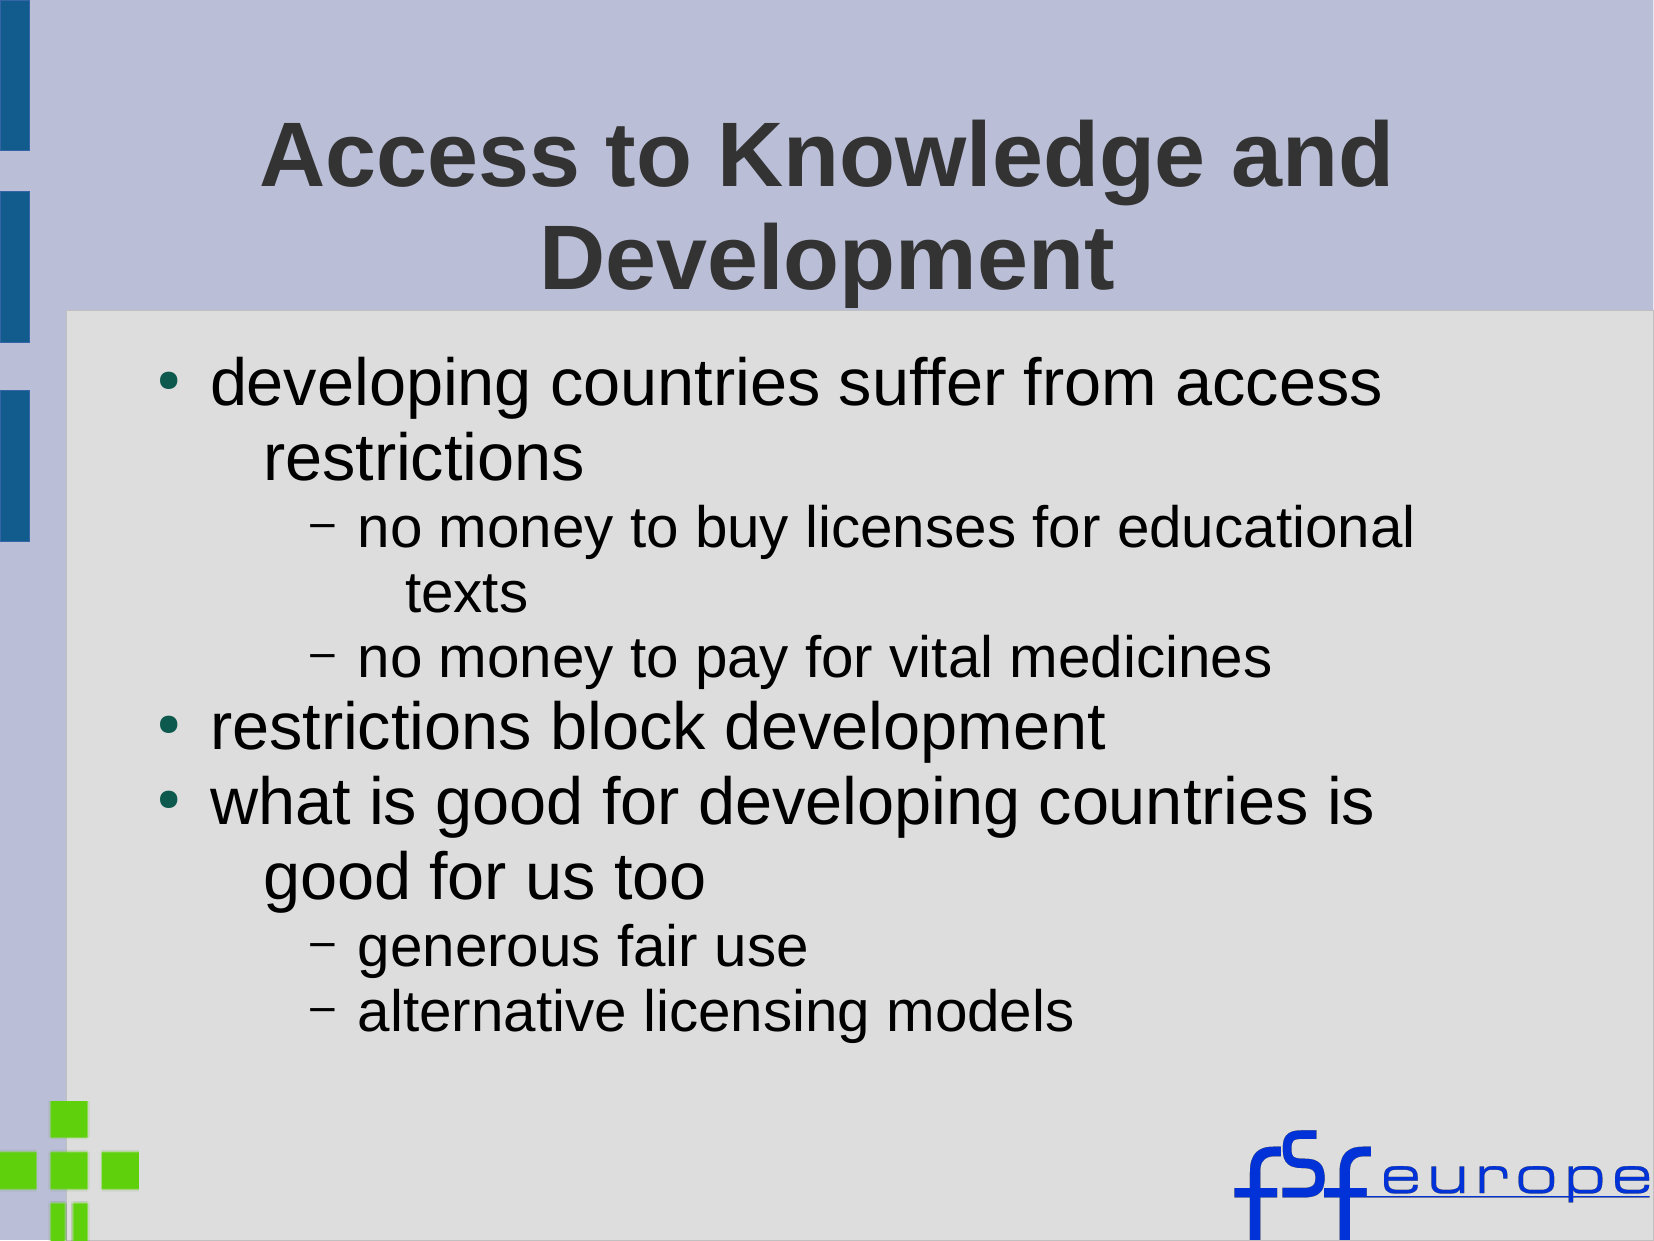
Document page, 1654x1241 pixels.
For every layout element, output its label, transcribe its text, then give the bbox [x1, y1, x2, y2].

picture [0, 1101, 139, 1241]
title Access to Knowledge and Development [121, 88, 1534, 325]
list developing countries suffer from access restrictions no money to buy licenses for educational texts no money to pay for vital medicines restrictions block development what is good for developing countries is good for us too generous fair use alternative licensing models [121, 344, 1534, 1127]
picture [1230, 1129, 1654, 1241]
